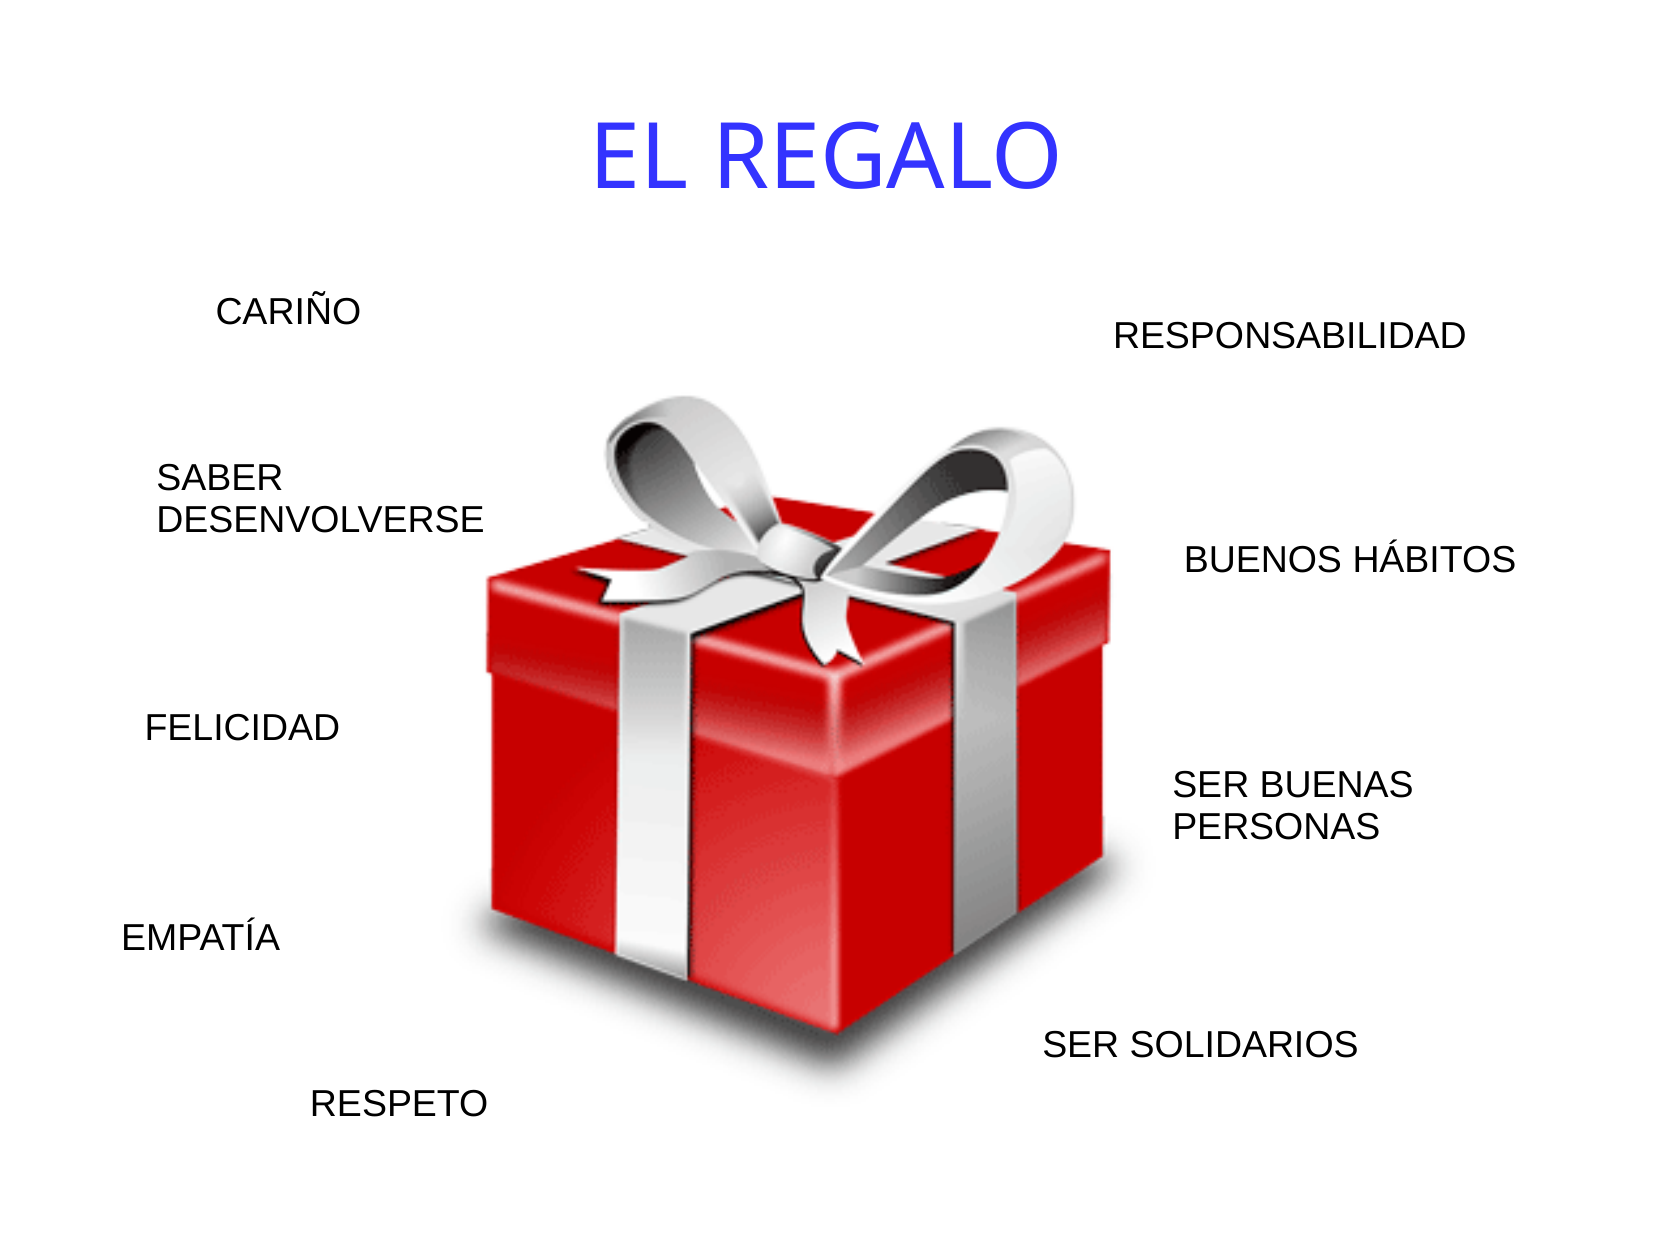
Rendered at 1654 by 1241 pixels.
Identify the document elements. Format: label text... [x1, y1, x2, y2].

text_box CARIÑO [200, 283, 520, 341]
text_box SABER DESENVOLVERSE [141, 448, 508, 591]
title EL REGALO [82, 49, 1571, 257]
text_box RESPONSABILIDAD [1098, 307, 1548, 364]
text_box SER BUENAS PERSONAS [1157, 755, 1524, 855]
picture [435, 290, 1218, 1109]
text_box FELICIDAD [129, 699, 414, 756]
text_box EMPATÍA [106, 909, 378, 967]
text_box BUENOS HÁBITOS [1169, 531, 1548, 589]
text_box RESPETO [295, 1074, 603, 1132]
text_box SER SOLIDARIOS [1027, 1015, 1382, 1073]
